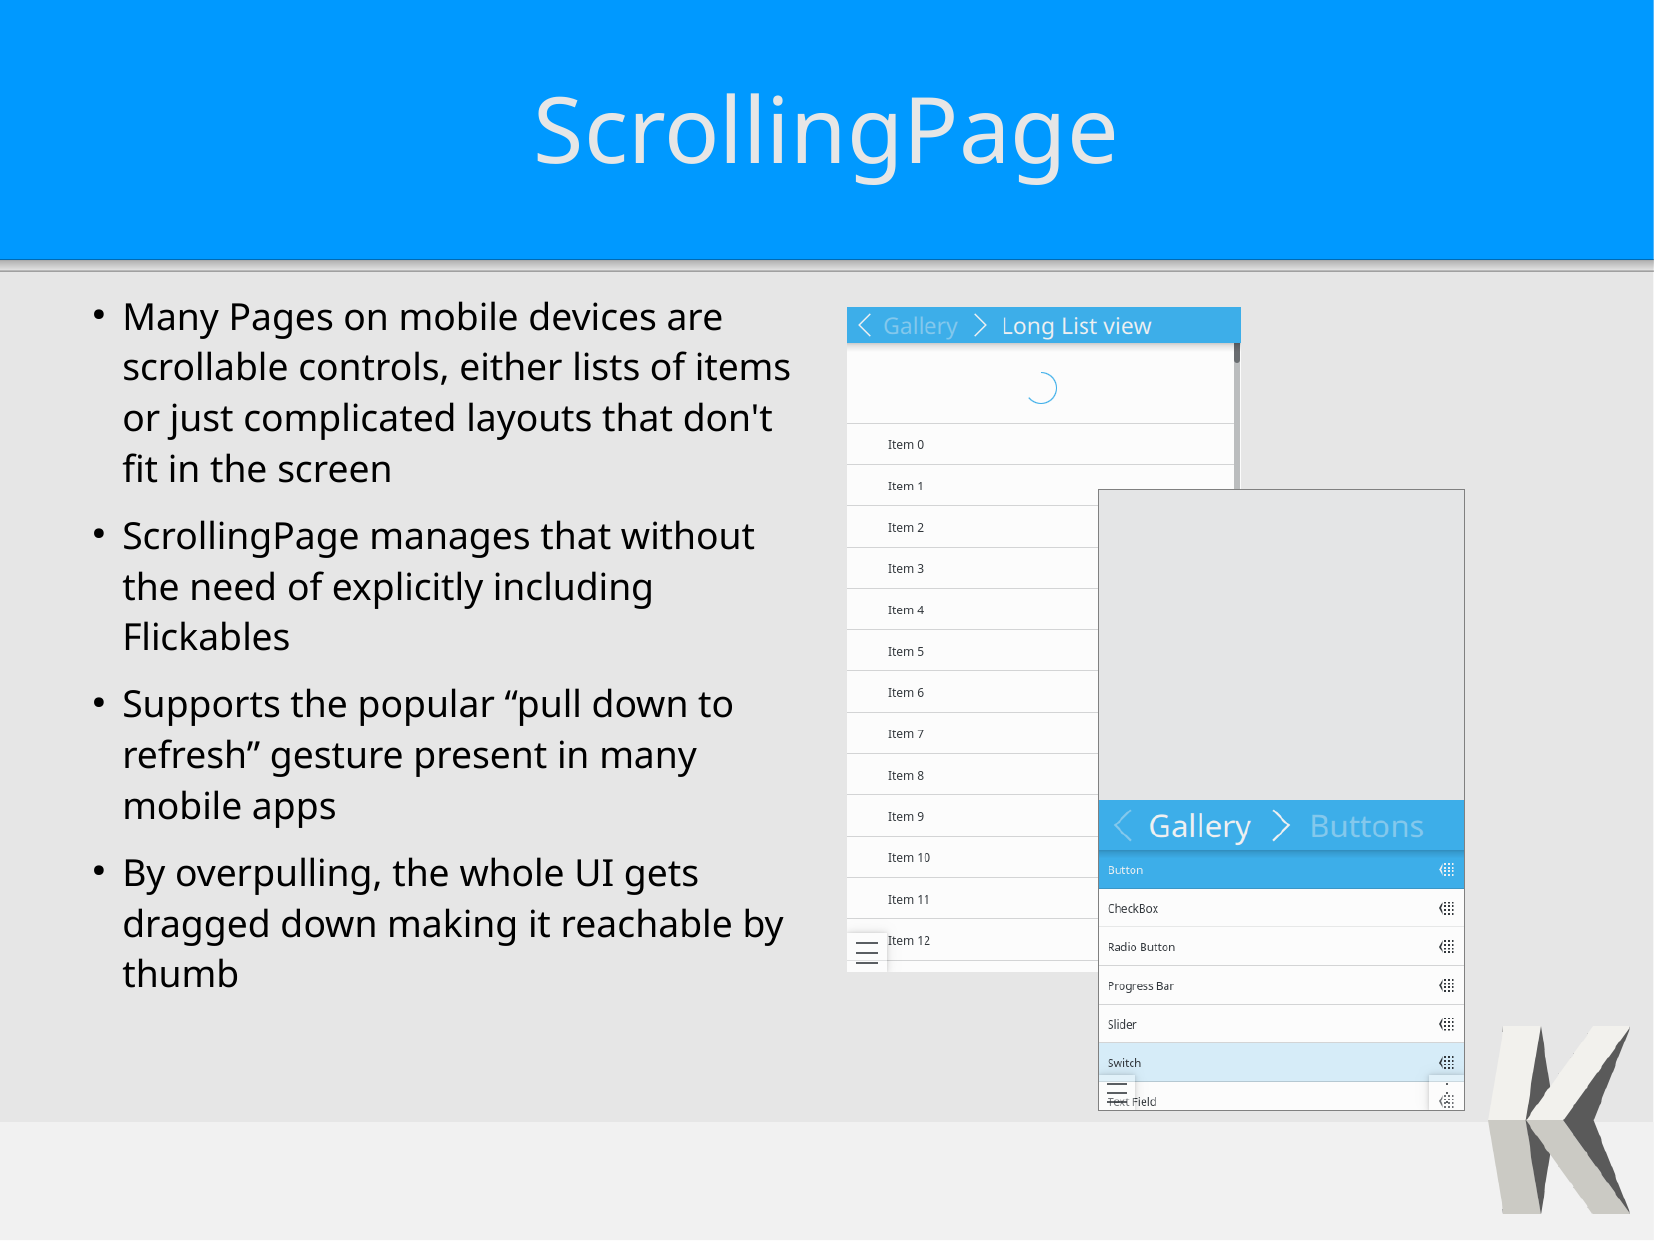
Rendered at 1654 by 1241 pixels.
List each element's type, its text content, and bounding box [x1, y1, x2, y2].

list Many Pages on mobile devices are scrollable controls, either lists of items or just complicated layouts that don't fit in the screen ScrollingPage manages that without the need of explicitly including Flickables Supports the popular “pull down to refresh” gesture present in many mobile apps By overpulling, the whole UI gets dragged down making it reachable by thumb [82, 290, 793, 1010]
picture [847, 307, 1465, 1111]
picture [1488, 1026, 1630, 1214]
title ScrollingPage [82, 24, 1571, 232]
